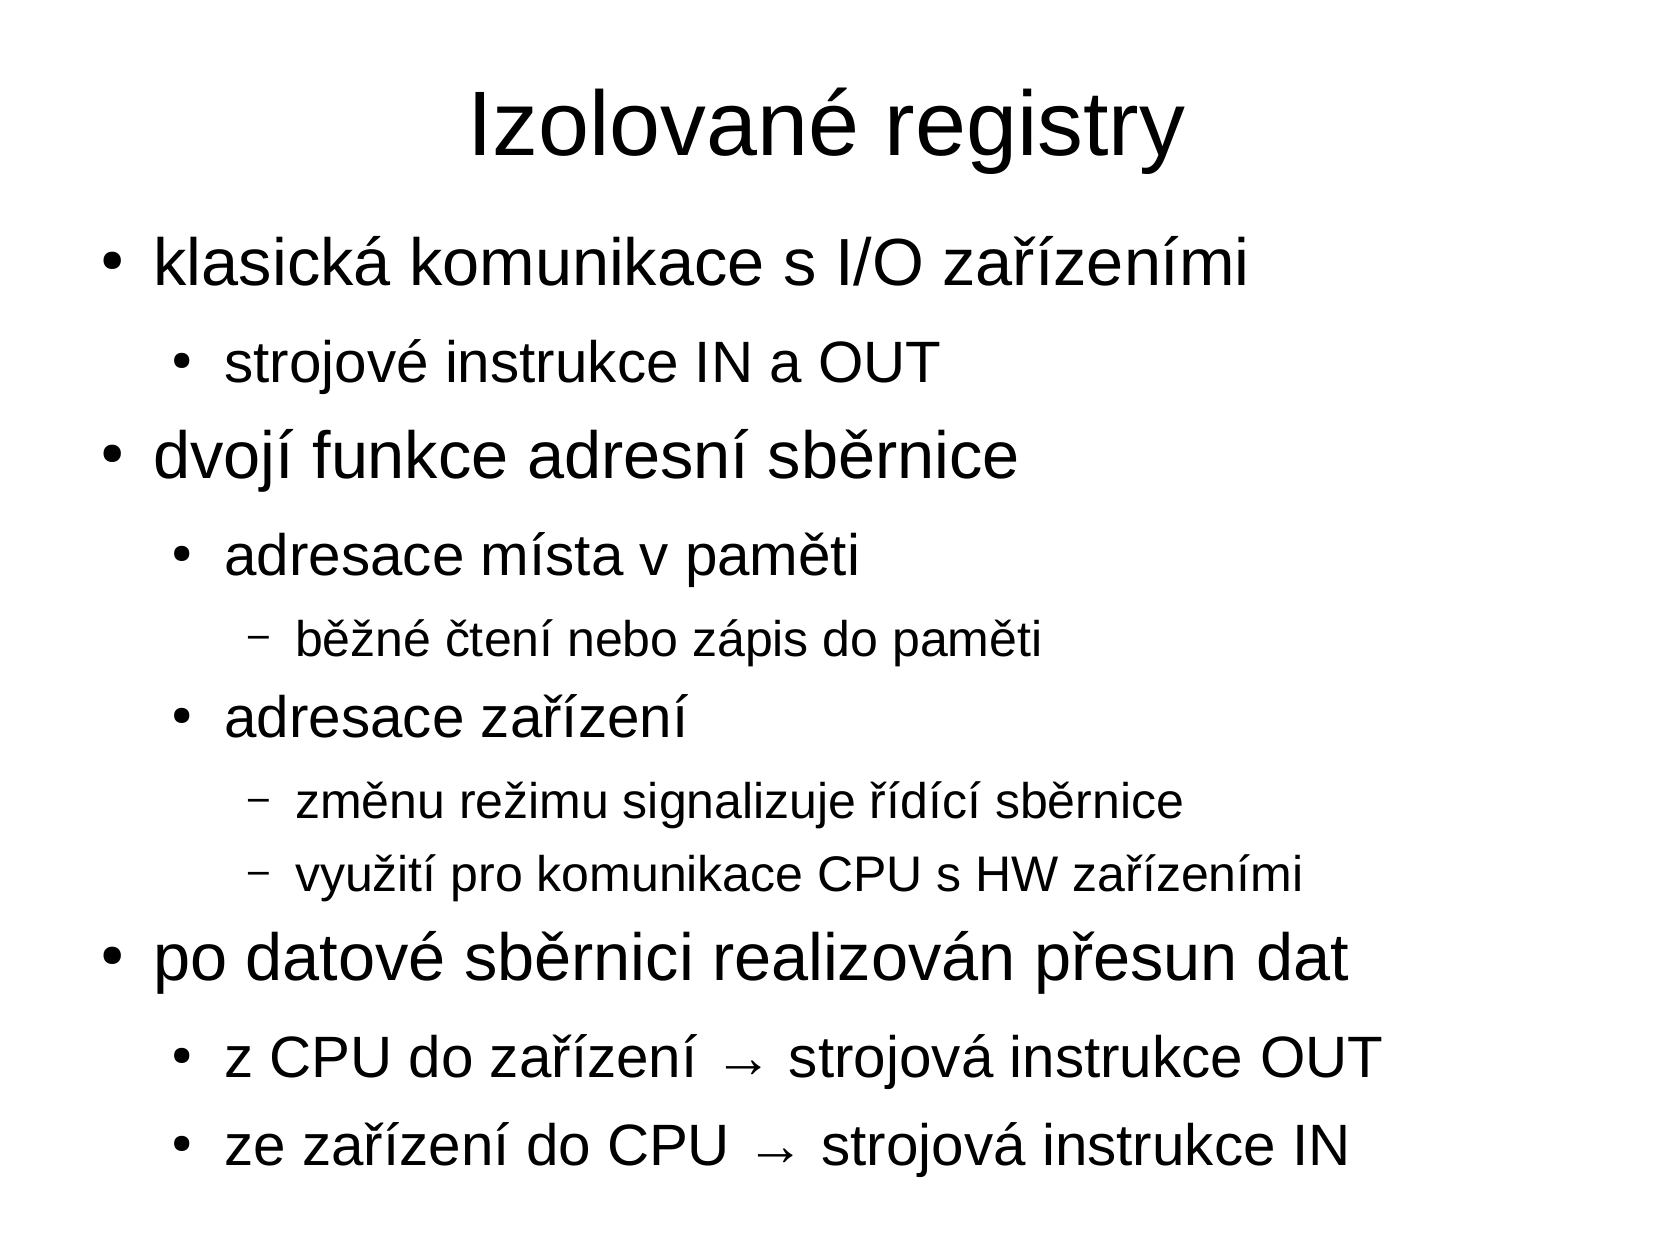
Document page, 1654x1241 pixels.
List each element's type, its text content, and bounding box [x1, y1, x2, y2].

list klasická komunikace s I/O zařízeními strojové instrukce IN a OUT dvojí funkce adresní sběrnice adresace místa v paměti běžné čtení nebo zápis do paměti adresace zařízení změnu režimu signalizuje řídící sběrnice využití pro komunikace CPU s HW zařízeními po datové sběrnici realizován přesun dat z CPU do zařízení → strojová instrukce OUT ze zařízení do CPU → strojová instrukce IN [82, 225, 1625, 1179]
title Izolované registry [82, 27, 1571, 220]
